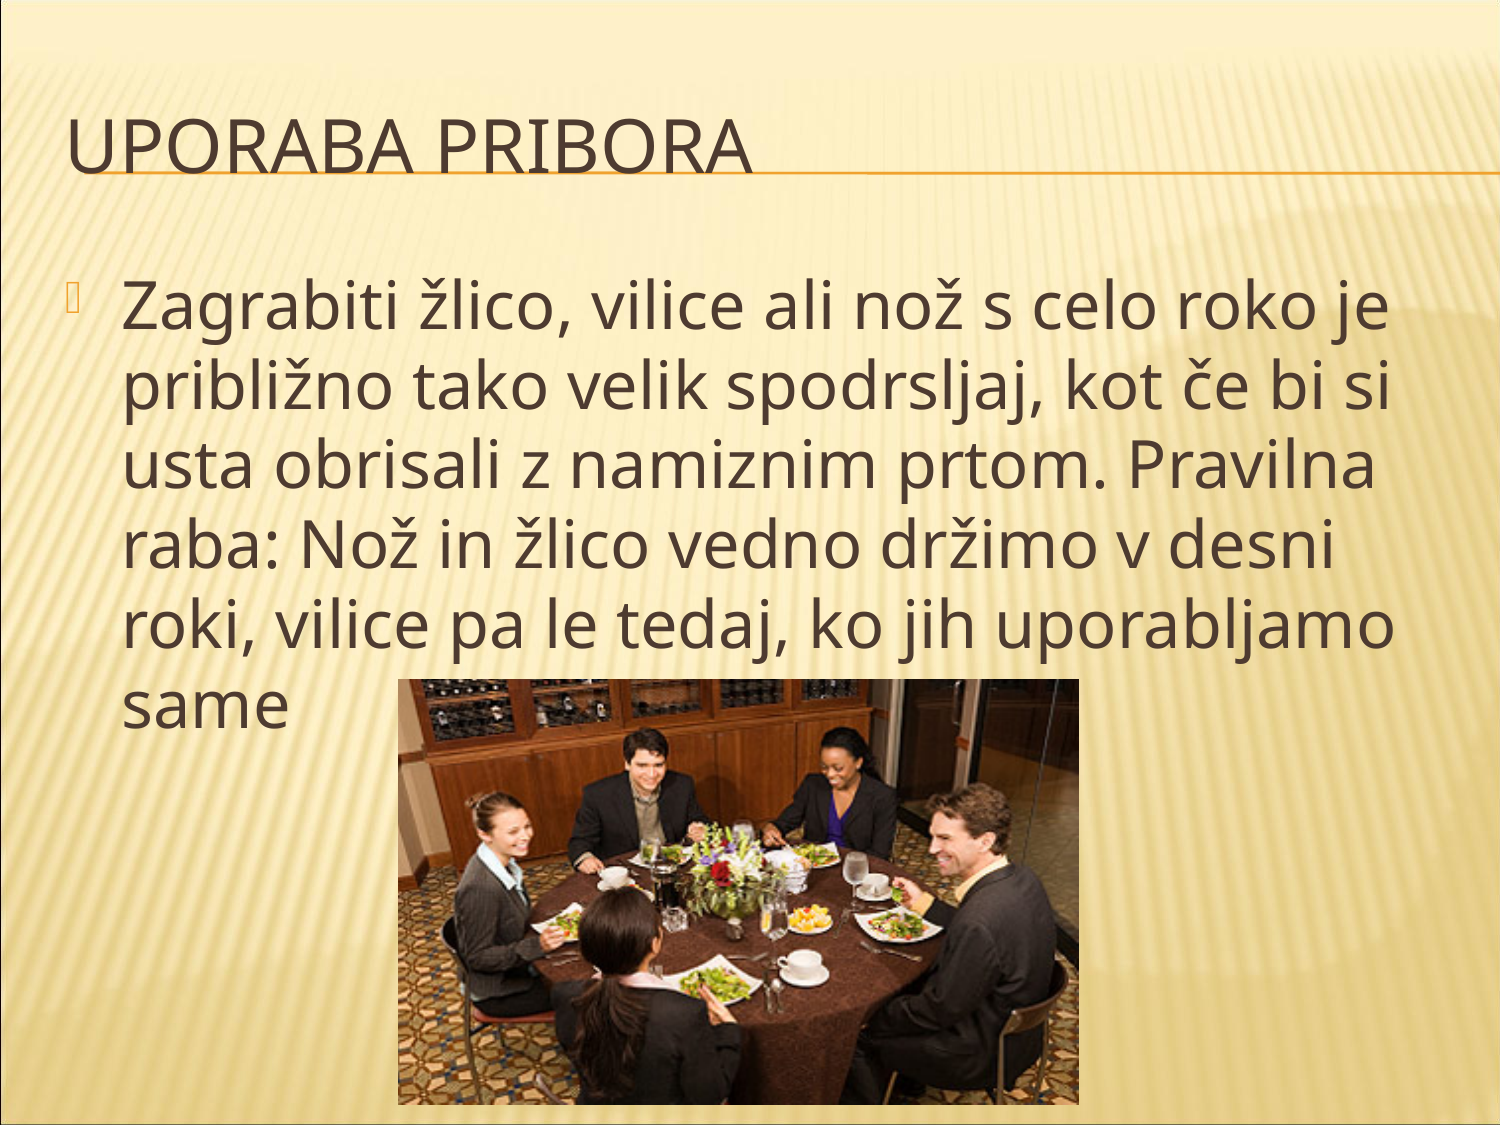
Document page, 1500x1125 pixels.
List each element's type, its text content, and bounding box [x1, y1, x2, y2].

list Zagrabiti žlico, vilice ali nož s celo roko je približno tako velik spodrsljaj, kot če bi si usta obrisali z namiznim prtom. Pravilna raba: Nož in žlico vedno držimo v desni roki, vilice pa le tedaj, ko jih uporabljamo same [50, 254, 1475, 998]
title Uporaba pribora [50, 75, 1475, 213]
picture [0, 0, 1500, 1125]
